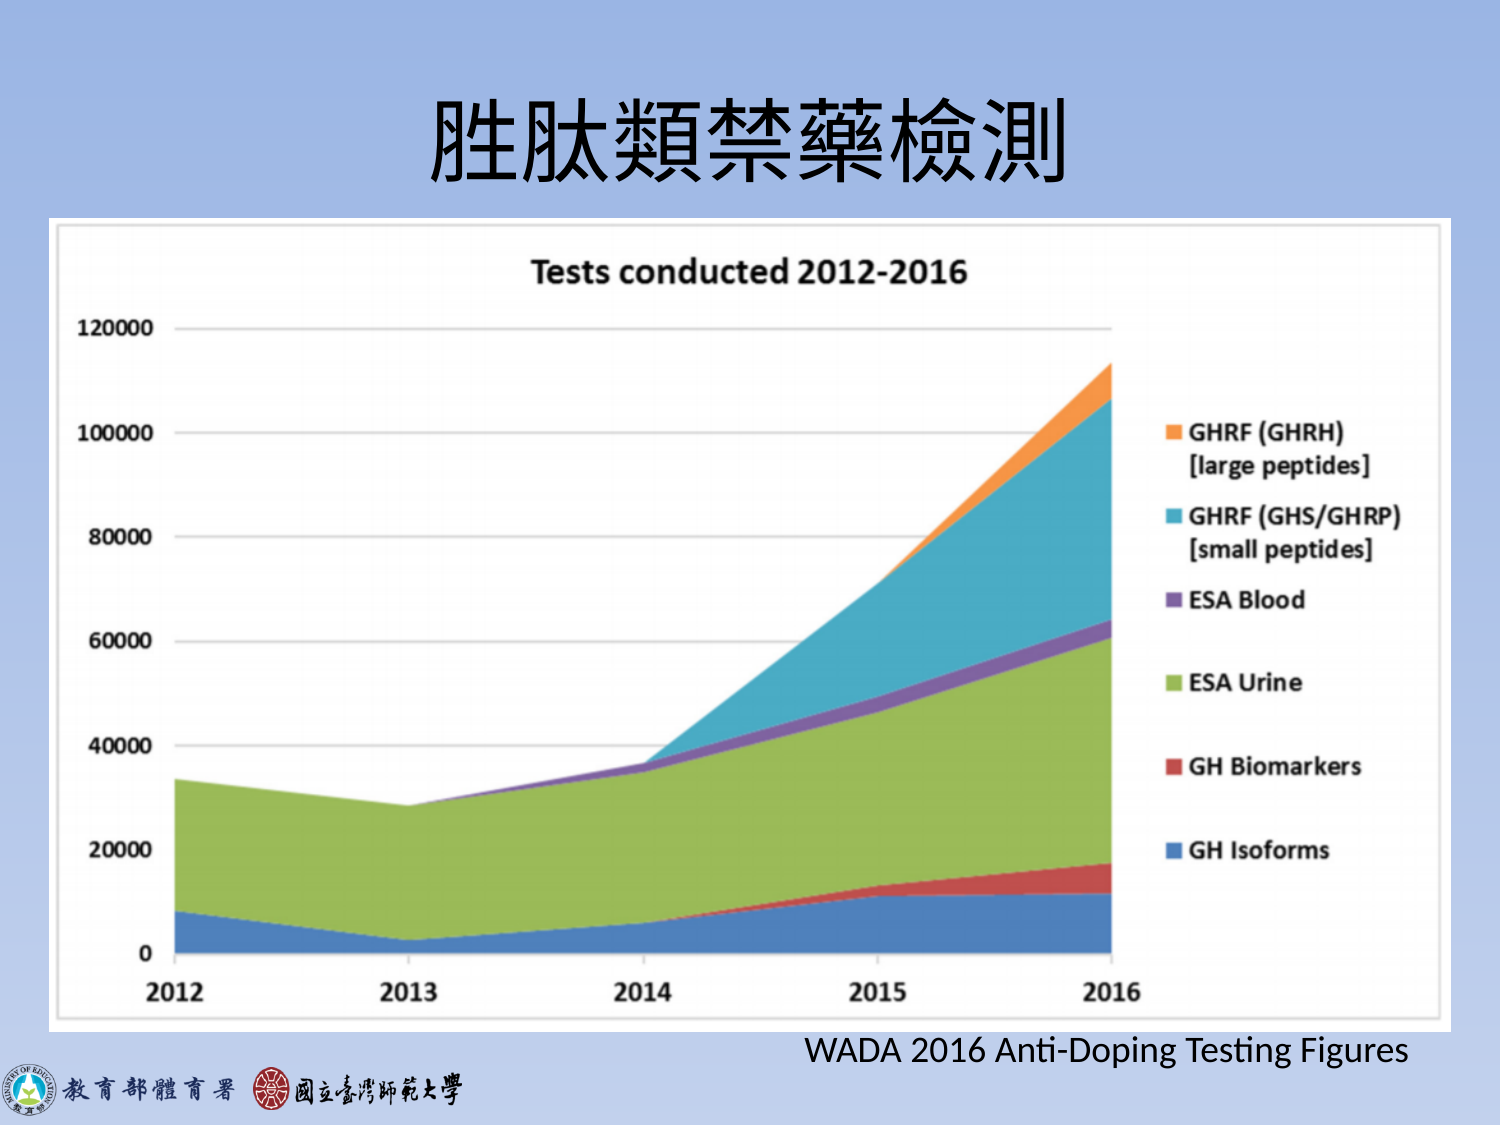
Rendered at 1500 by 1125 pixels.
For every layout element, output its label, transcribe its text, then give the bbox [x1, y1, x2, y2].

text_box WADA 2016 Anti-Doping Testing Figures [789, 1018, 1425, 1078]
title 胜肽類禁藥檢測 [75, 45, 1426, 218]
picture [49, 218, 1451, 1032]
